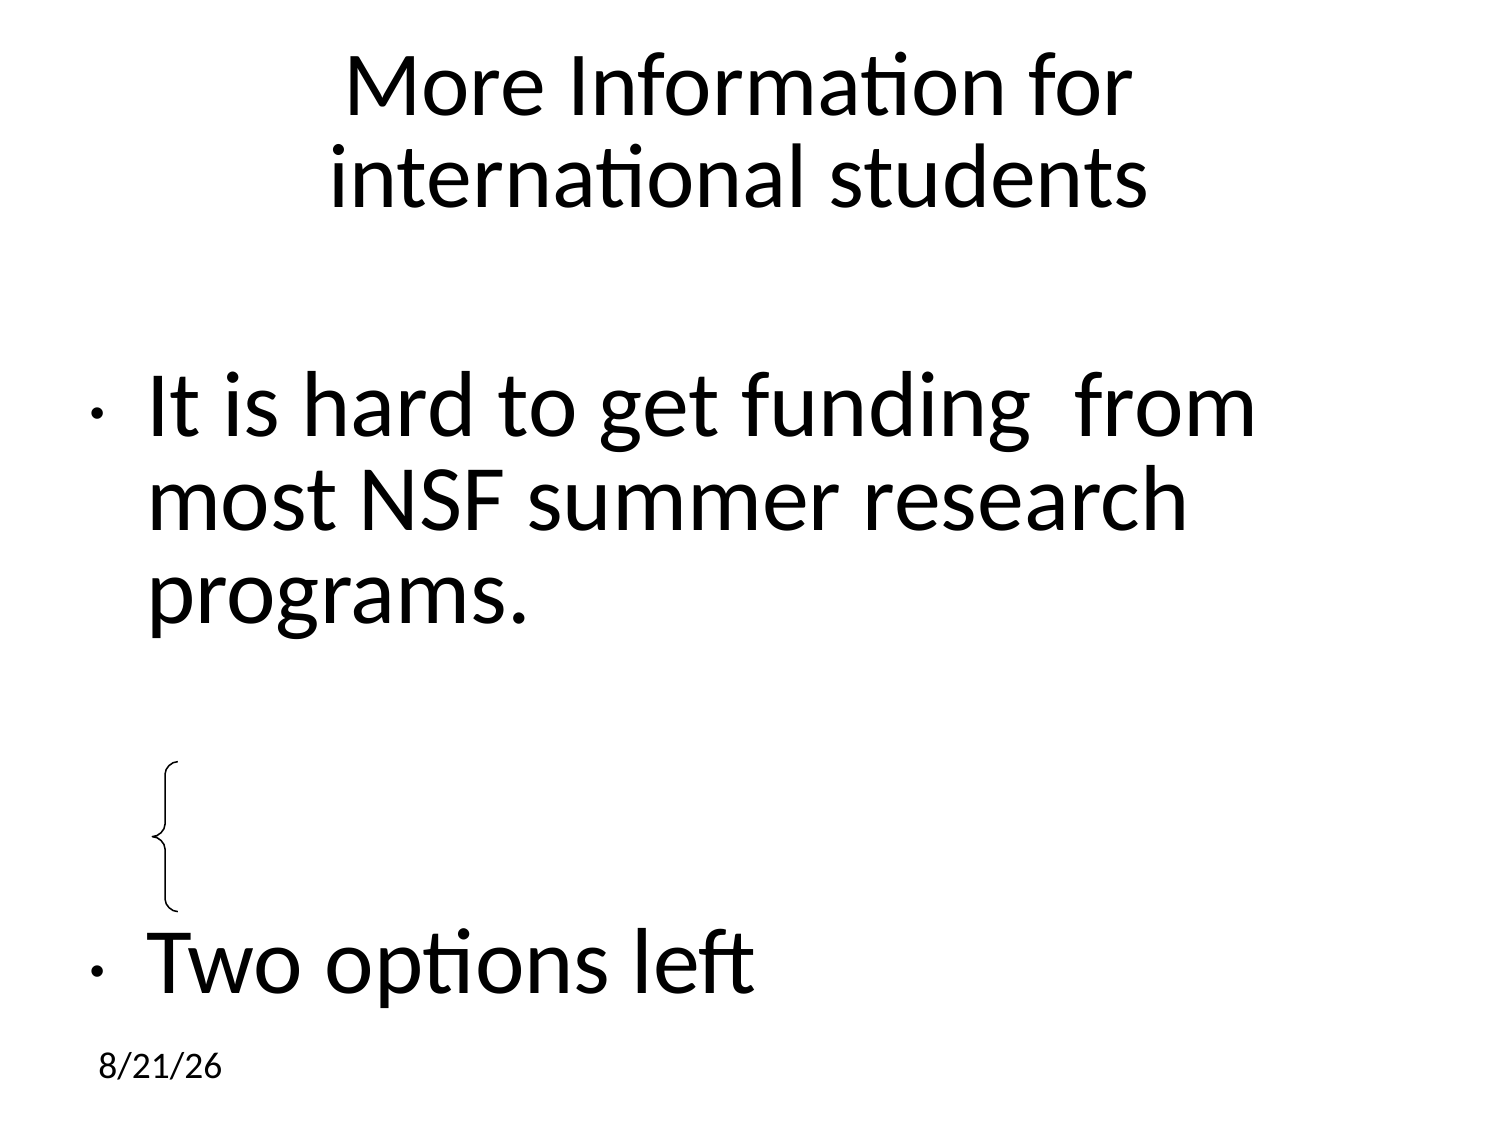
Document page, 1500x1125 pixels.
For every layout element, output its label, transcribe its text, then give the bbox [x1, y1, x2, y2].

list It is hard to get funding from most NSF summer research programs. Two options left Do independent research Find a research program from one of NSF Mathematical Science Institutes [75, 262, 1425, 1125]
title More Information for international students [75, 45, 1425, 233]
